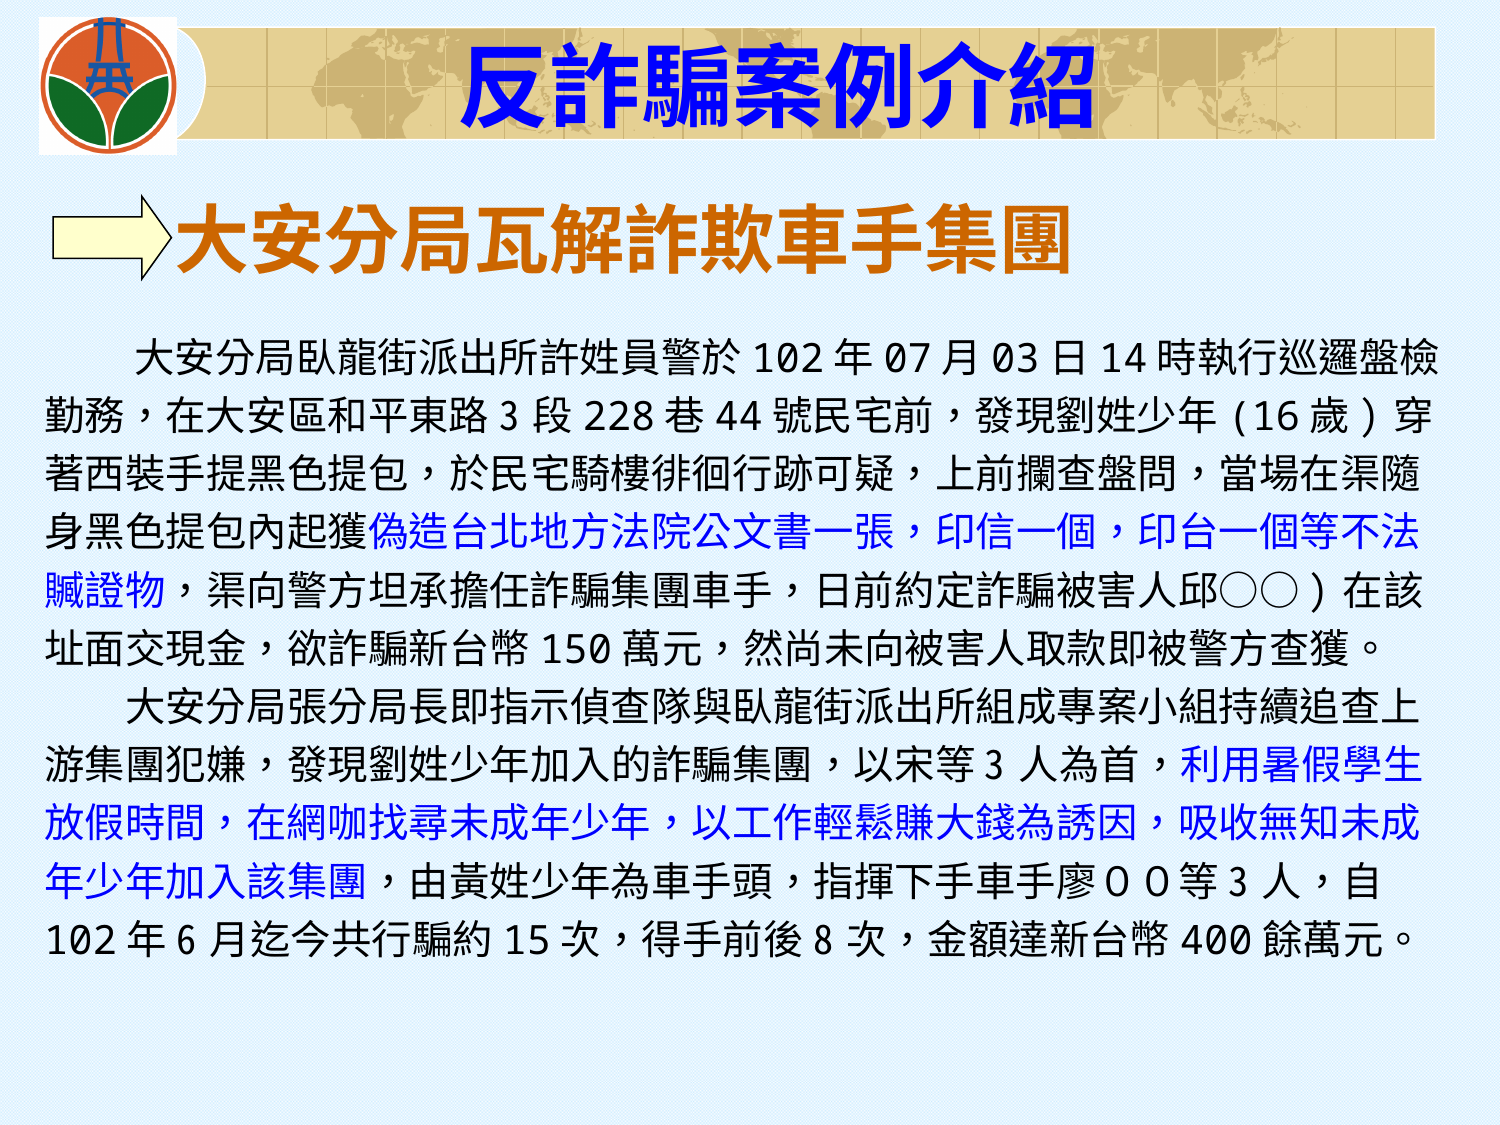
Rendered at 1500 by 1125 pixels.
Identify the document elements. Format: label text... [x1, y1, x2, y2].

text_box [53, 196, 172, 279]
text_box 反詐騙案例介紹 [442, 19, 1117, 149]
picture [0, 0, 1500, 1125]
text_box 大安分局瓦解詐欺車手集團 [159, 172, 1424, 303]
list 大安分局臥龍街派出所許姓員警於102年07月03日14時執行巡邏盤檢勤務，在大安區和平東路3段228巷44號民宅前，發現劉姓少年(16歲)穿著西裝手提黑色提包，於民宅騎樓徘徊行跡可疑，上前攔查盤問，當場在渠隨身黑色提包內起獲偽造台北地方法院公文書一張，印信一個，印台一個等不法贓證物，渠向警方坦承擔任詐騙集團車手，日前約定詐騙被害人邱○○)在該址面交現金，欲詐騙新台幣150萬元，然尚未向被害人取款即被警方查獲。 大安分局張分局長即指示偵查隊與臥龍街派出所組成專案小組持續追查上游集團犯嫌，發現劉姓少年加入的詐騙集團，以宋等3人為首，利用暑假學生放假時間，在網咖找尋未成年少年，以工作輕鬆賺大錢為誘因，吸收無知未成年少年加入該集團，由黃姓少年為車手頭，指揮下手車手廖００等3人，自102年6月迄今共行騙約15次，得手前後8次，金額達新台幣400餘萬元。 [29, 314, 1471, 1071]
